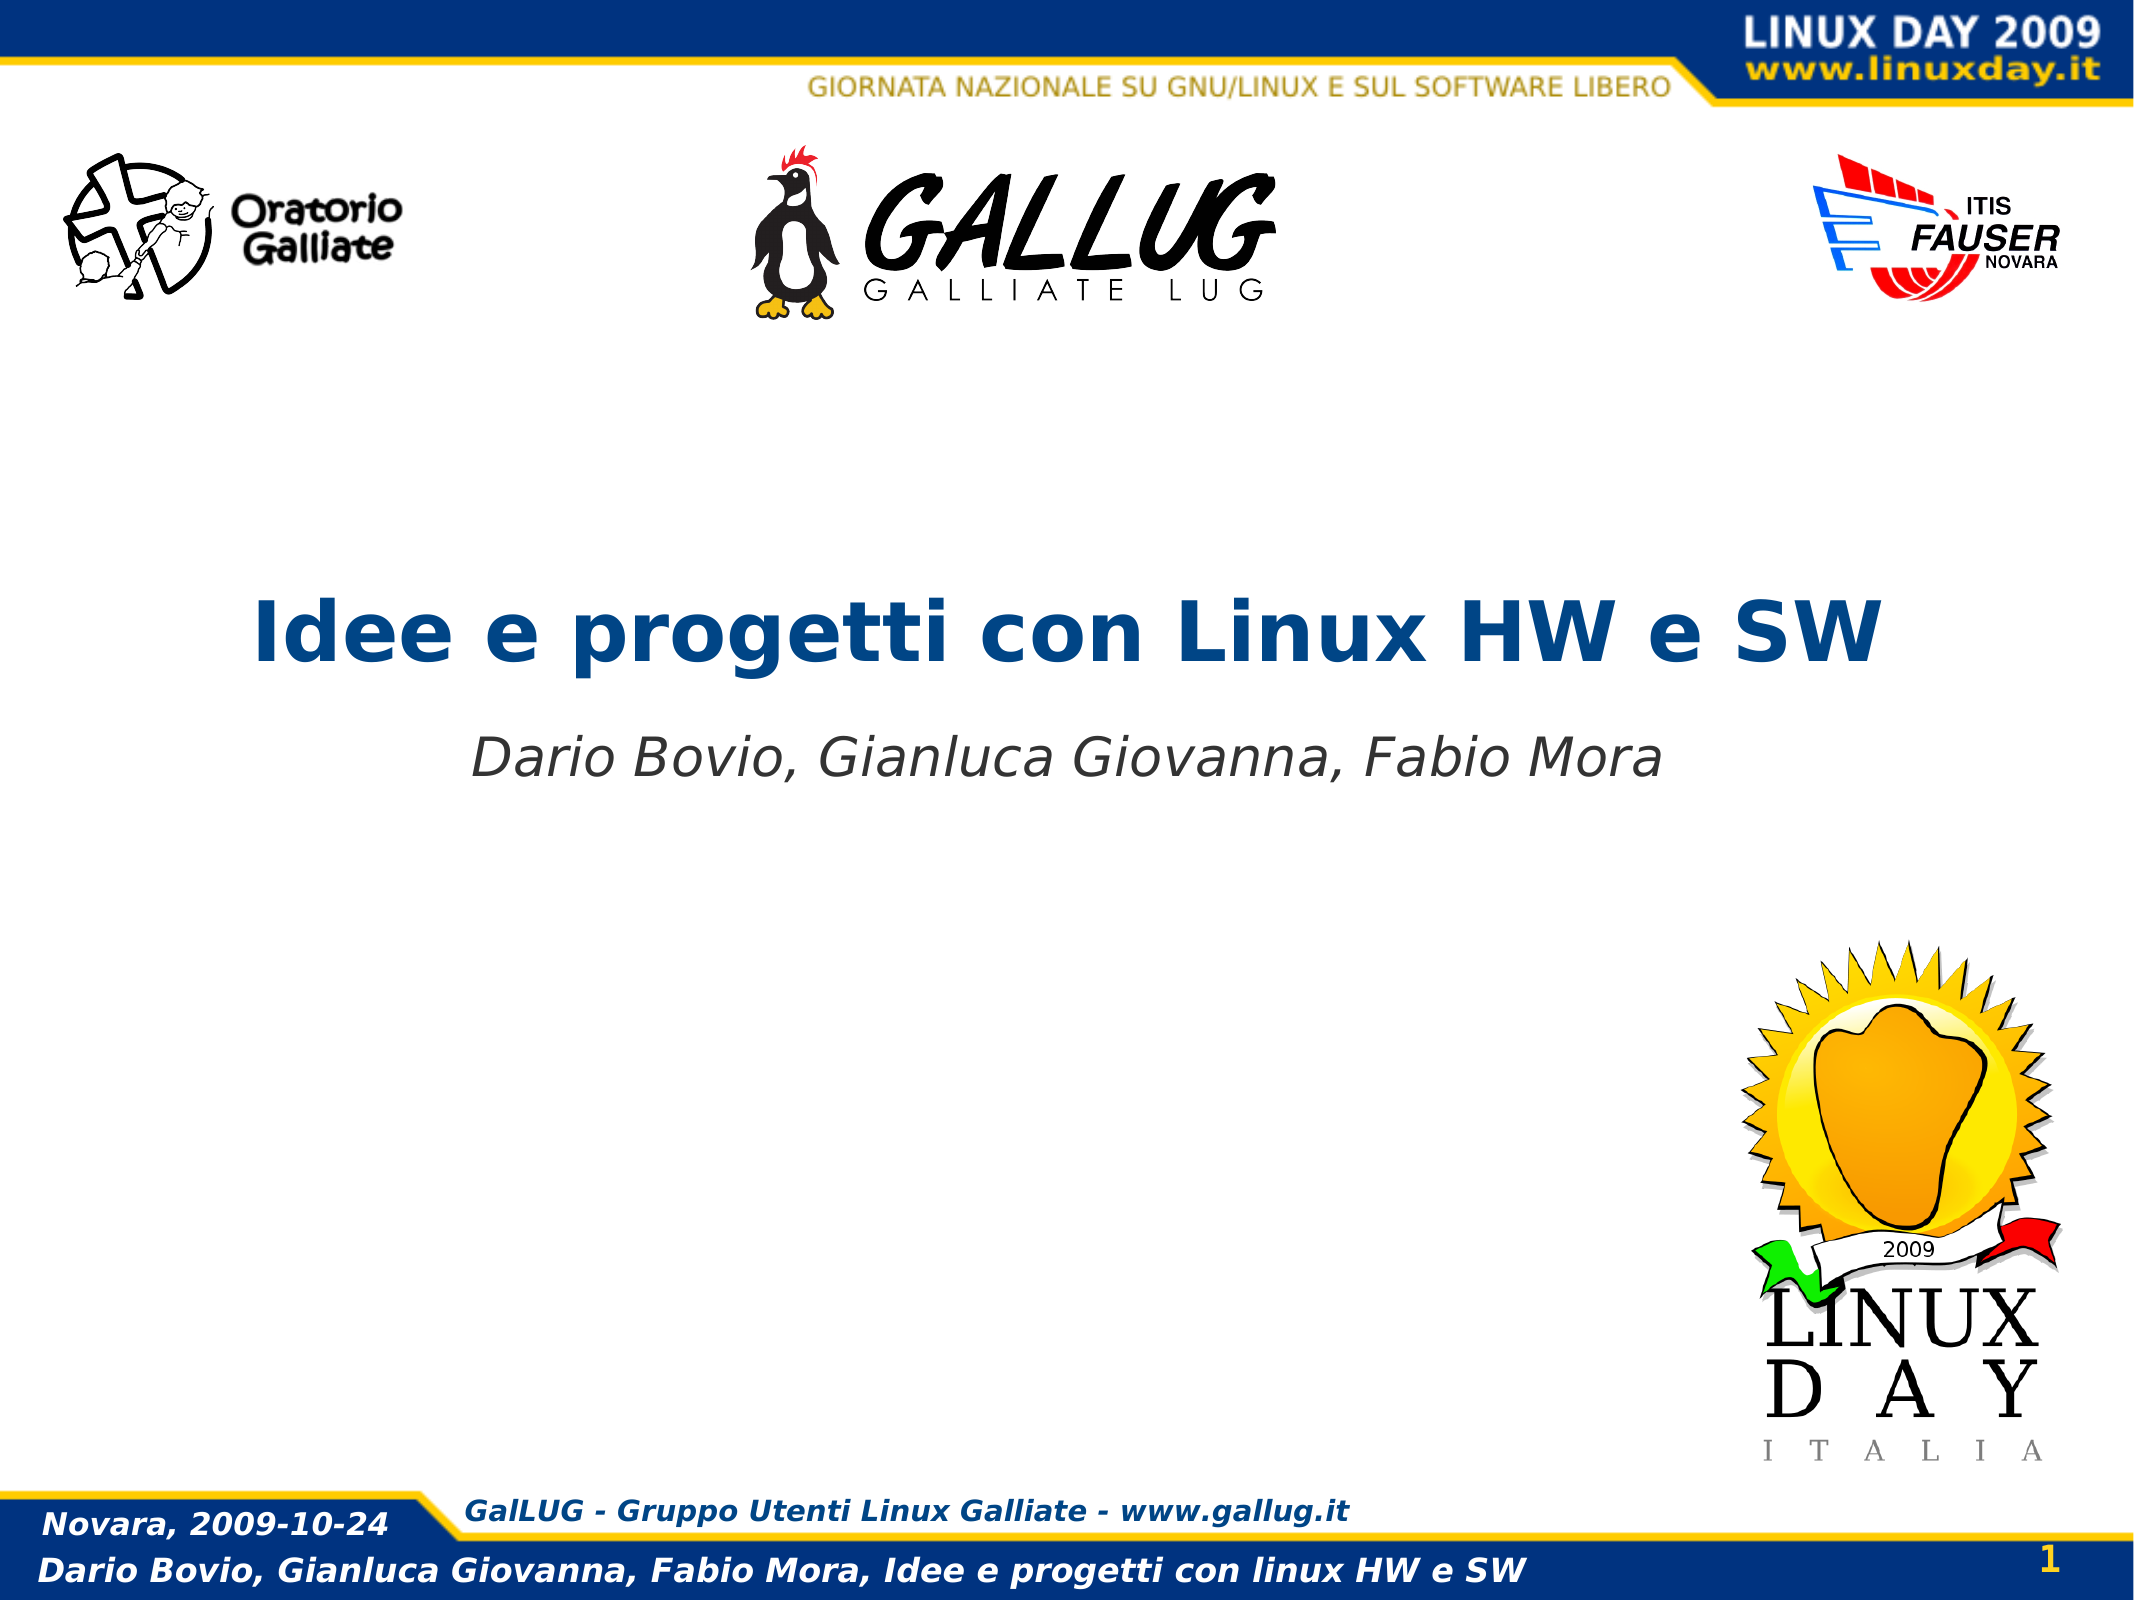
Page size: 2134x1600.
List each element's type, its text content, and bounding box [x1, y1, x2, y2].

text_box Dario Bovio, Gianluca Giovanna, Fabio Mora [75, 726, 2063, 790]
picture [0, 0, 2134, 1600]
text_box Idee e progetti con Linux HW e SW [112, 584, 2026, 682]
